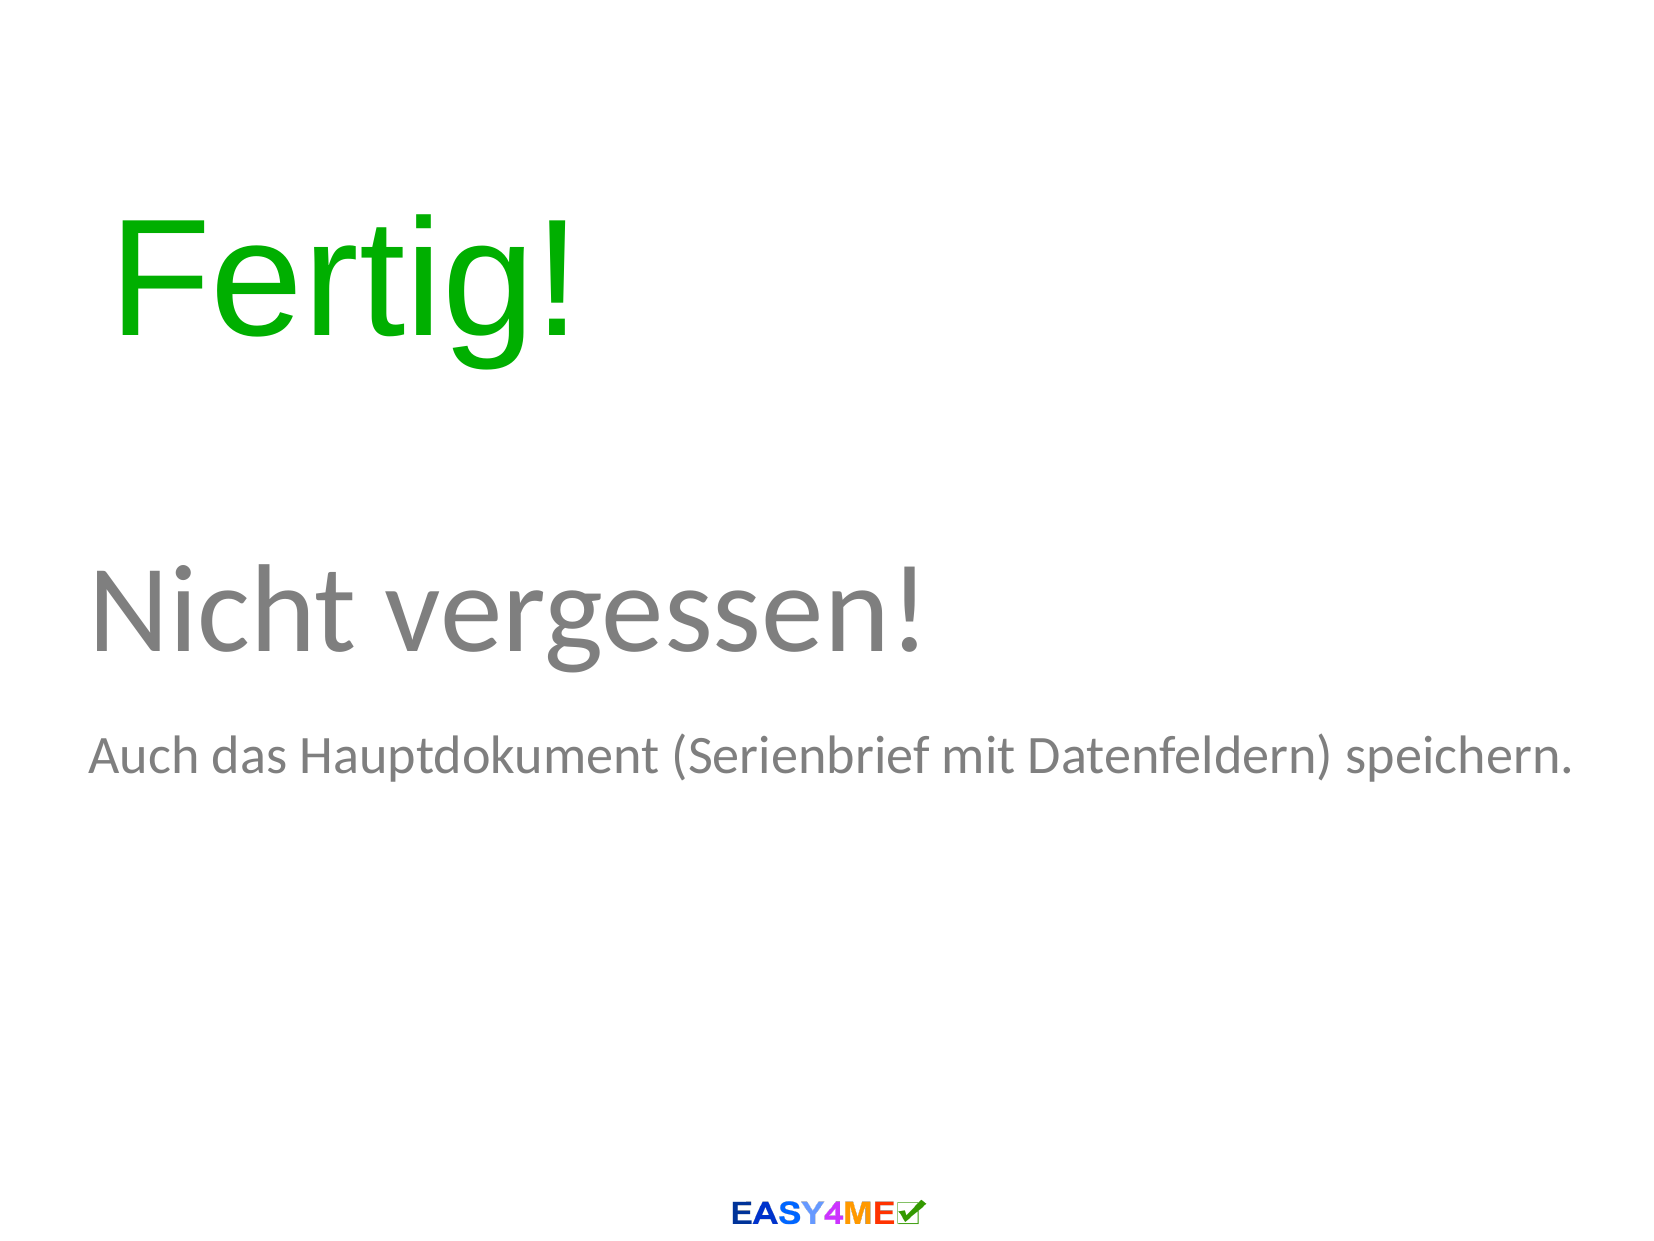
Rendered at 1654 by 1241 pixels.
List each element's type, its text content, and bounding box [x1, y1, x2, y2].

text_box Fertig! [94, 177, 798, 420]
title Nicht vergessen! [88, 544, 1111, 697]
picture [726, 1195, 934, 1229]
list Auch das Hauptdokument (Serienbrief mit Datenfeldern) speichern. [17, 732, 1601, 957]
